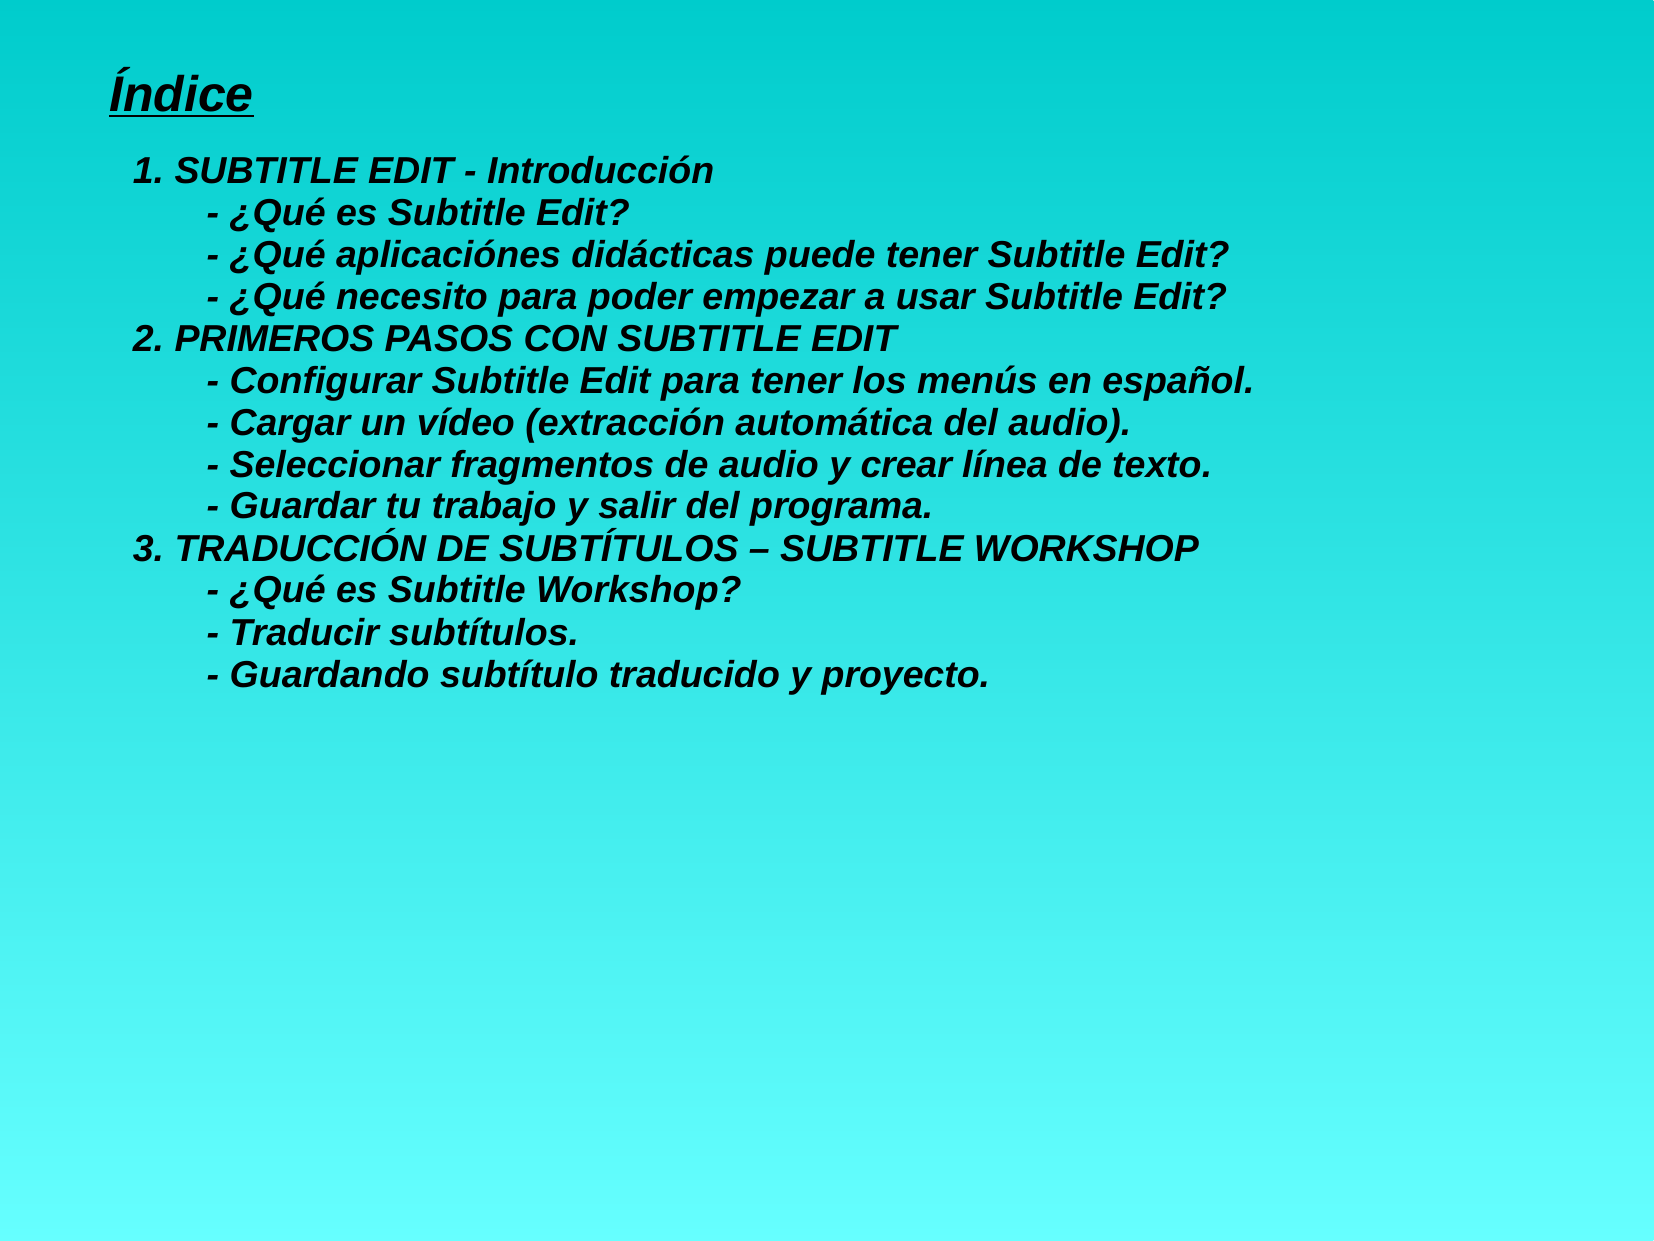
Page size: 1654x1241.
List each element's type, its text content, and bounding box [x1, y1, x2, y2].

text_box 1. SUBTITLE EDIT - Introducción - ¿Qué es Subtitle Edit? - ¿Qué aplicaciónes didácticas puede tener Subtitle Edit? - ¿Qué necesito para poder empezar a usar Subtitle Edit? 2. PRIMEROS PASOS CON SUBTITLE EDIT - Configurar Subtitle Edit para tener los menús en español. - Cargar un vídeo (extracción automática del audio). - Seleccionar fragmentos de audio y crear línea de texto. - Guardar tu trabajo y salir del programa. 3. TRADUCCIÓN DE SUBTÍTULOS – SUBTITLE WORKSHOP - ¿Qué es Subtitle Workshop? - Traducir subtítulos. - Guardando subtítulo traducido y proyecto. [118, 141, 1512, 738]
text_box Índice [94, 59, 272, 130]
